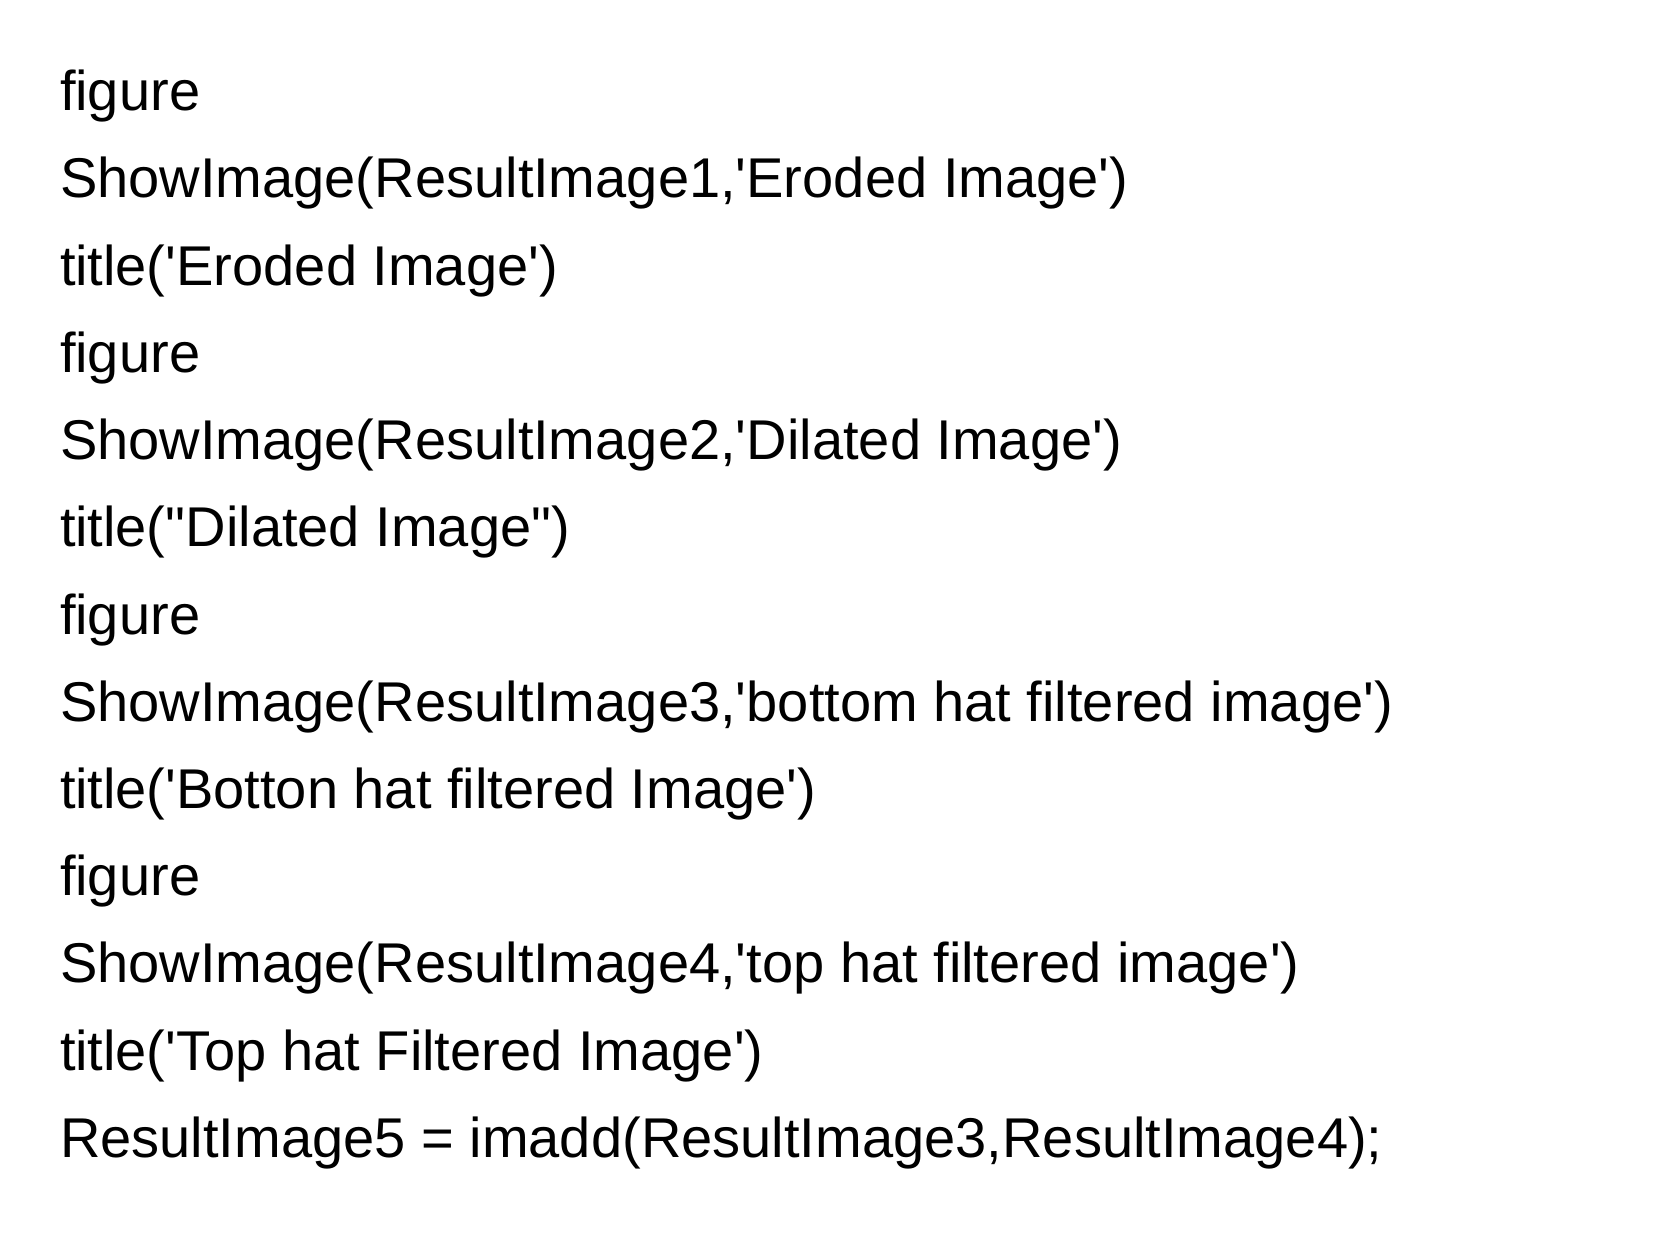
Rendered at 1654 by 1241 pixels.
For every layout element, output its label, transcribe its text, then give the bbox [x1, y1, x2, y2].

list figure ShowImage(ResultImage1,'Eroded Image') title('Eroded Image') figure ShowImage(ResultImage2,'Dilated Image') title("Dilated Image") figure ShowImage(ResultImage3,'bottom hat filtered image') title('Botton hat filtered Image') figure ShowImage(ResultImage4,'top hat filtered image') title('Top hat Filtered Image') ResultImage5 = imadd(ResultImage3,ResultImage4); [60, 60, 1606, 1171]
